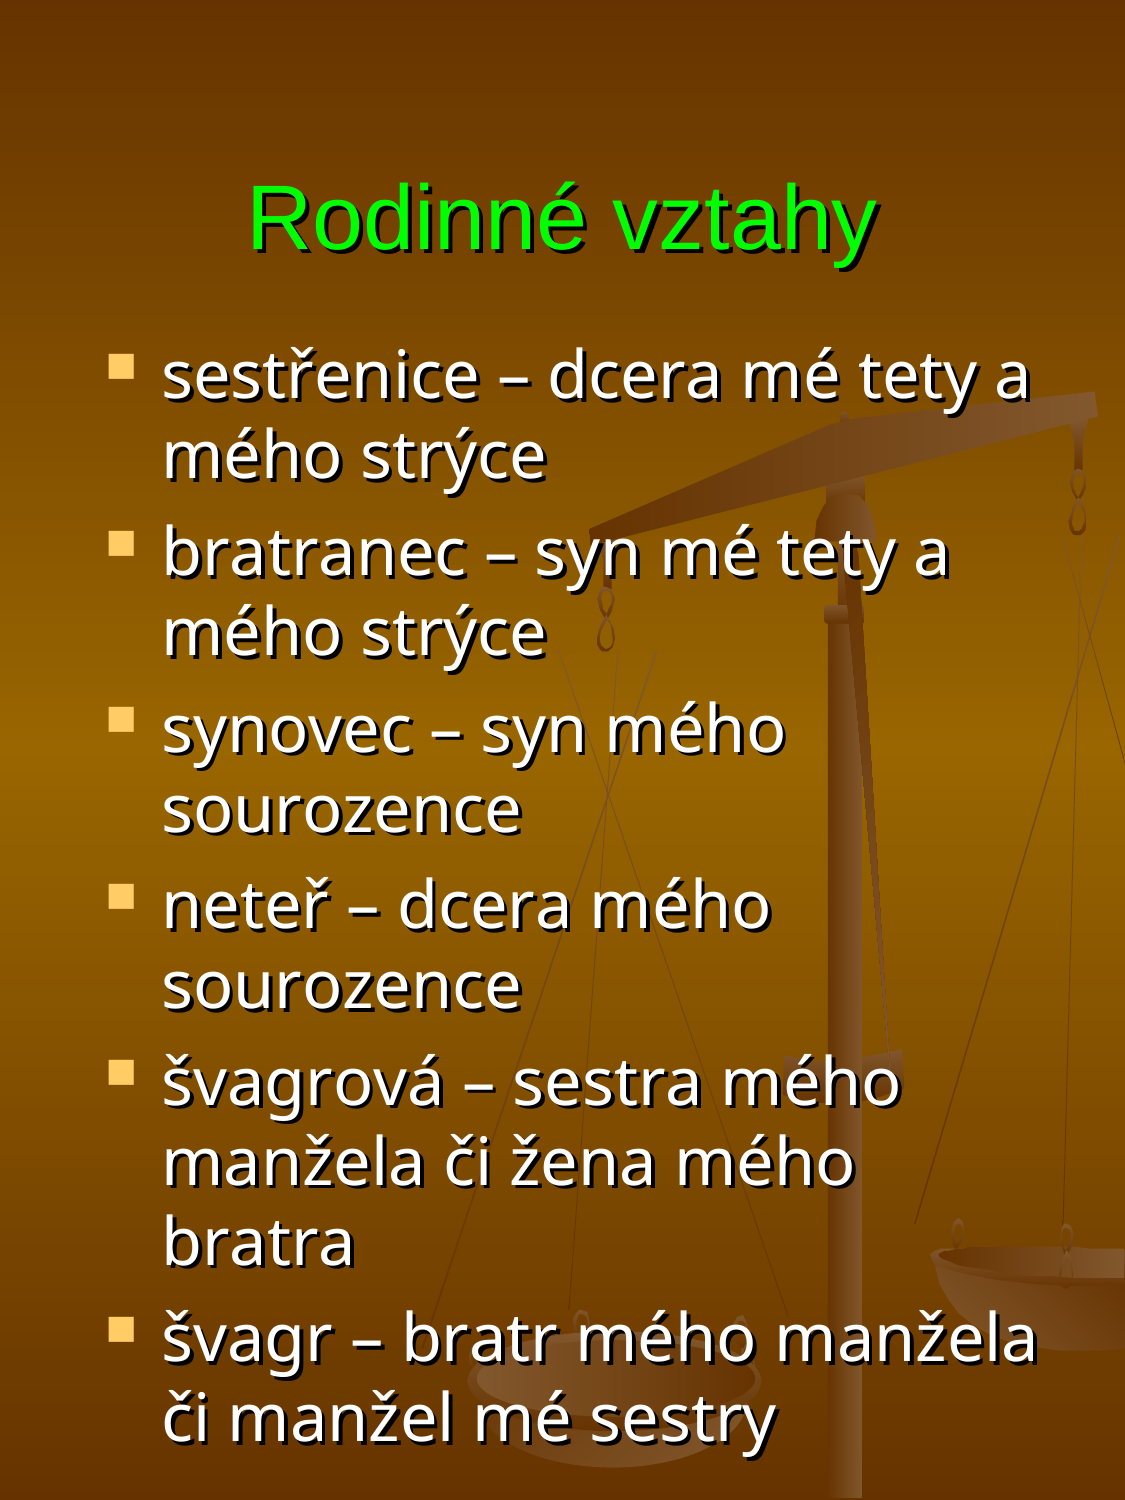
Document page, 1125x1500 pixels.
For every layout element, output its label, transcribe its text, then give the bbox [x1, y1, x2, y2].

title Rodinné vztahy [56, 100, 1069, 325]
list sestřenice – dcera mé tety a mého strýce bratranec – syn mé tety a mého strýce synovec – syn mého sourozence neteř – dcera mého sourozence švagrová – sestra mého manžela či žena mého bratra švagr – bratr mého manžela či manžel mé sestry [90, 324, 1069, 1480]
